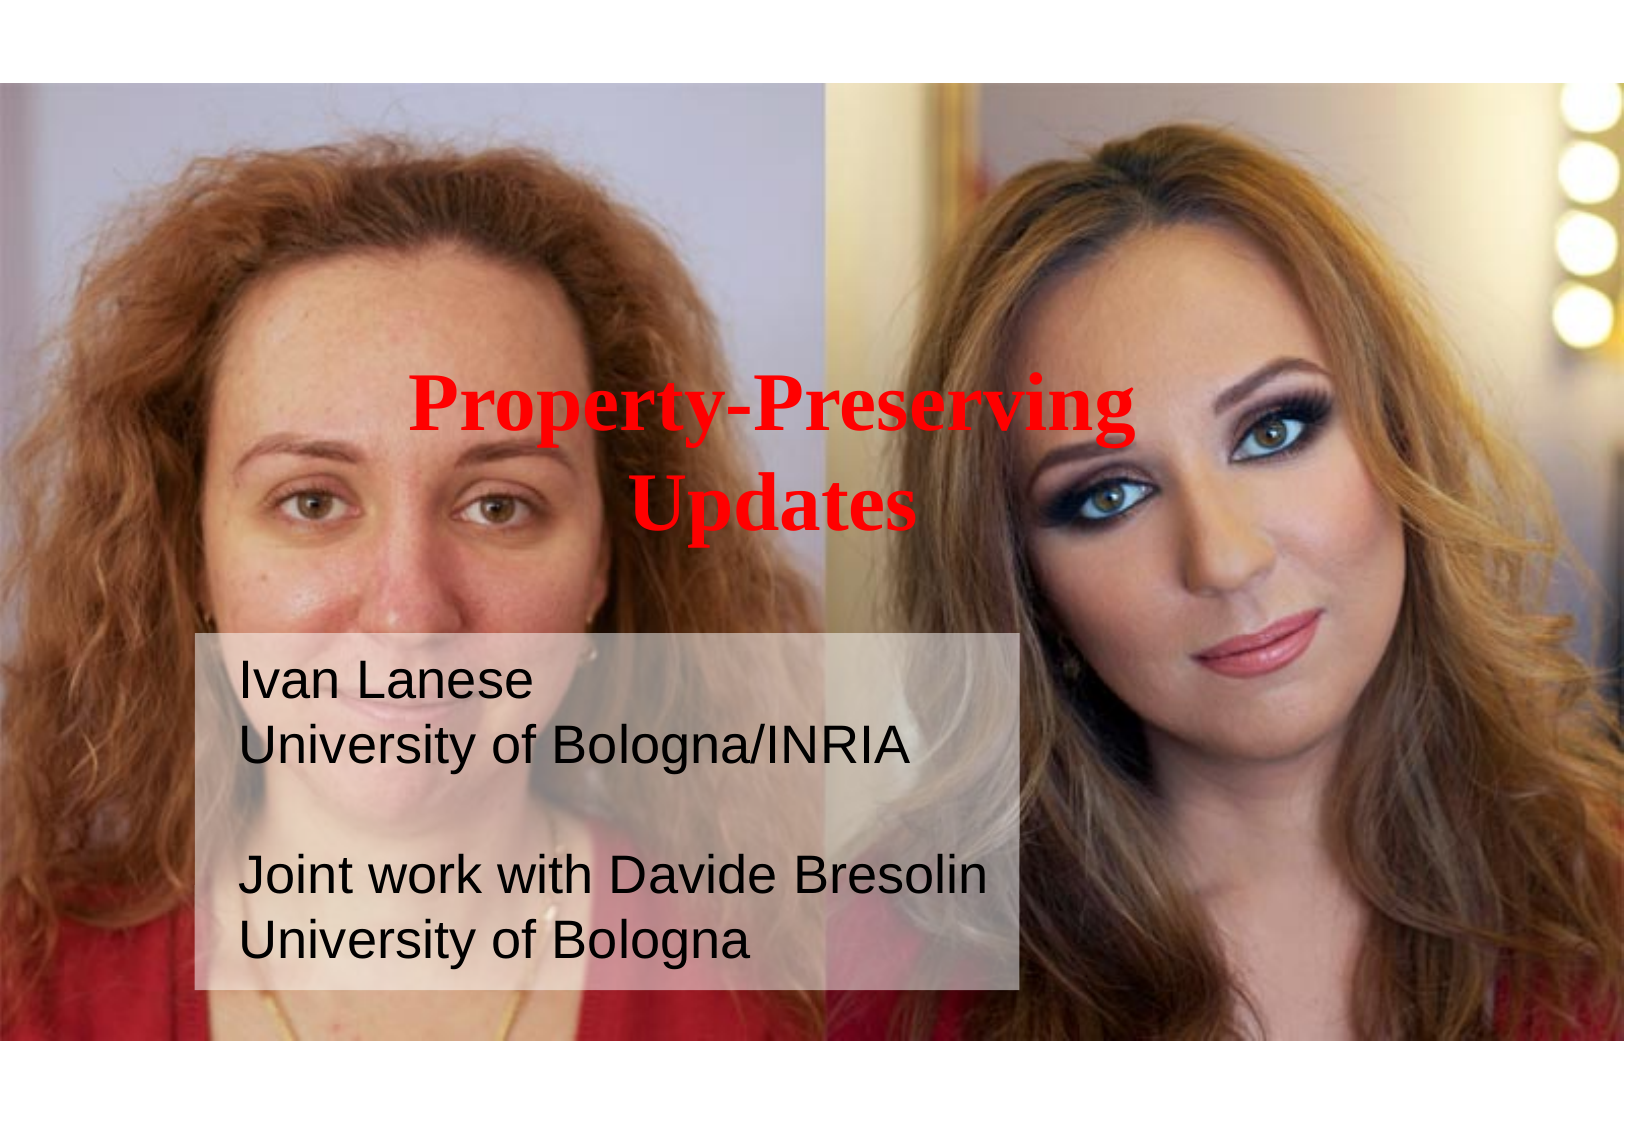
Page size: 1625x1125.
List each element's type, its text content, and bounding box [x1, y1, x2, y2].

picture [0, 83, 1624, 1042]
text_box [194, 633, 1020, 991]
title Property-Preserving Updates [246, 398, 1299, 555]
text_box Ivan Lanese University of Bologna/INRIA Joint work with Davide Bresolin University of Bologna [223, 637, 1324, 990]
